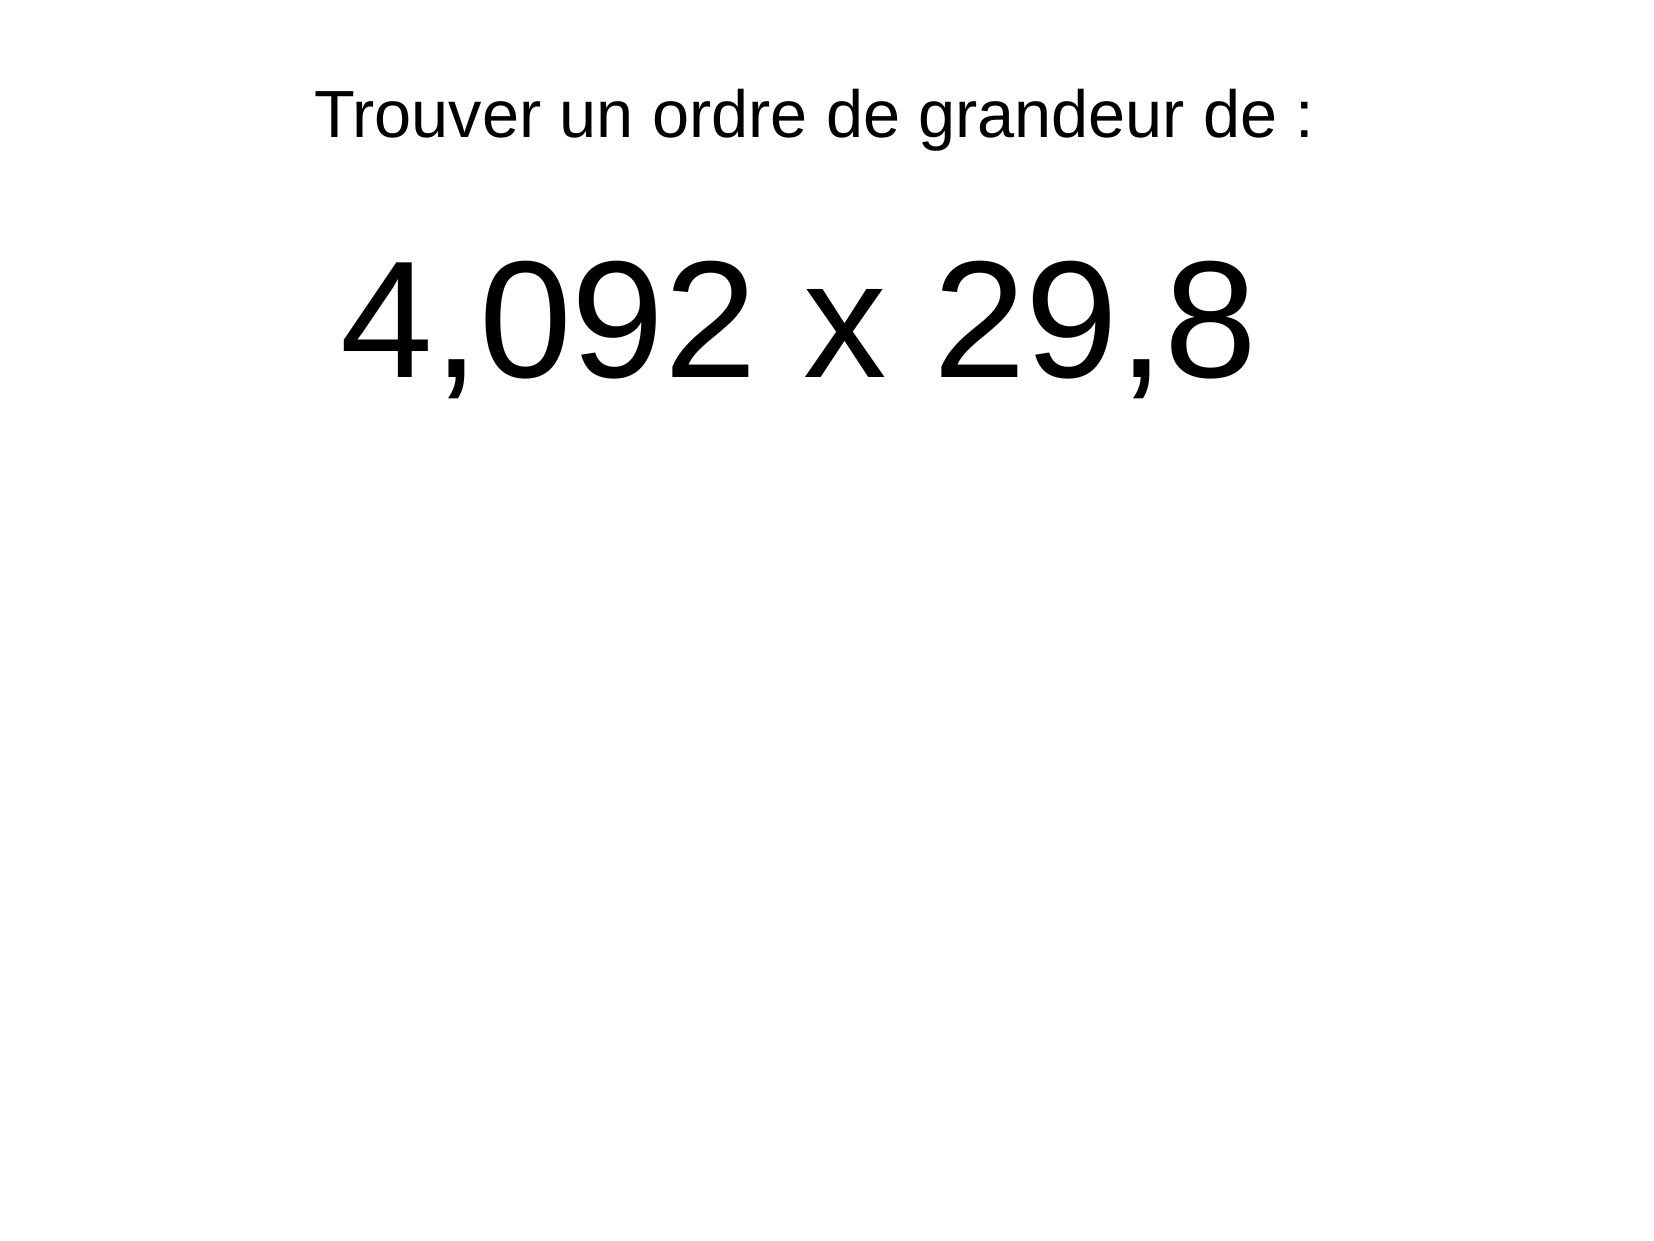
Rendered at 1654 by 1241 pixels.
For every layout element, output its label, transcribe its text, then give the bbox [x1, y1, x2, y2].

subtitle Trouver un ordre de grandeur de : 4,092 x 29,8 [70, 48, 1560, 591]
